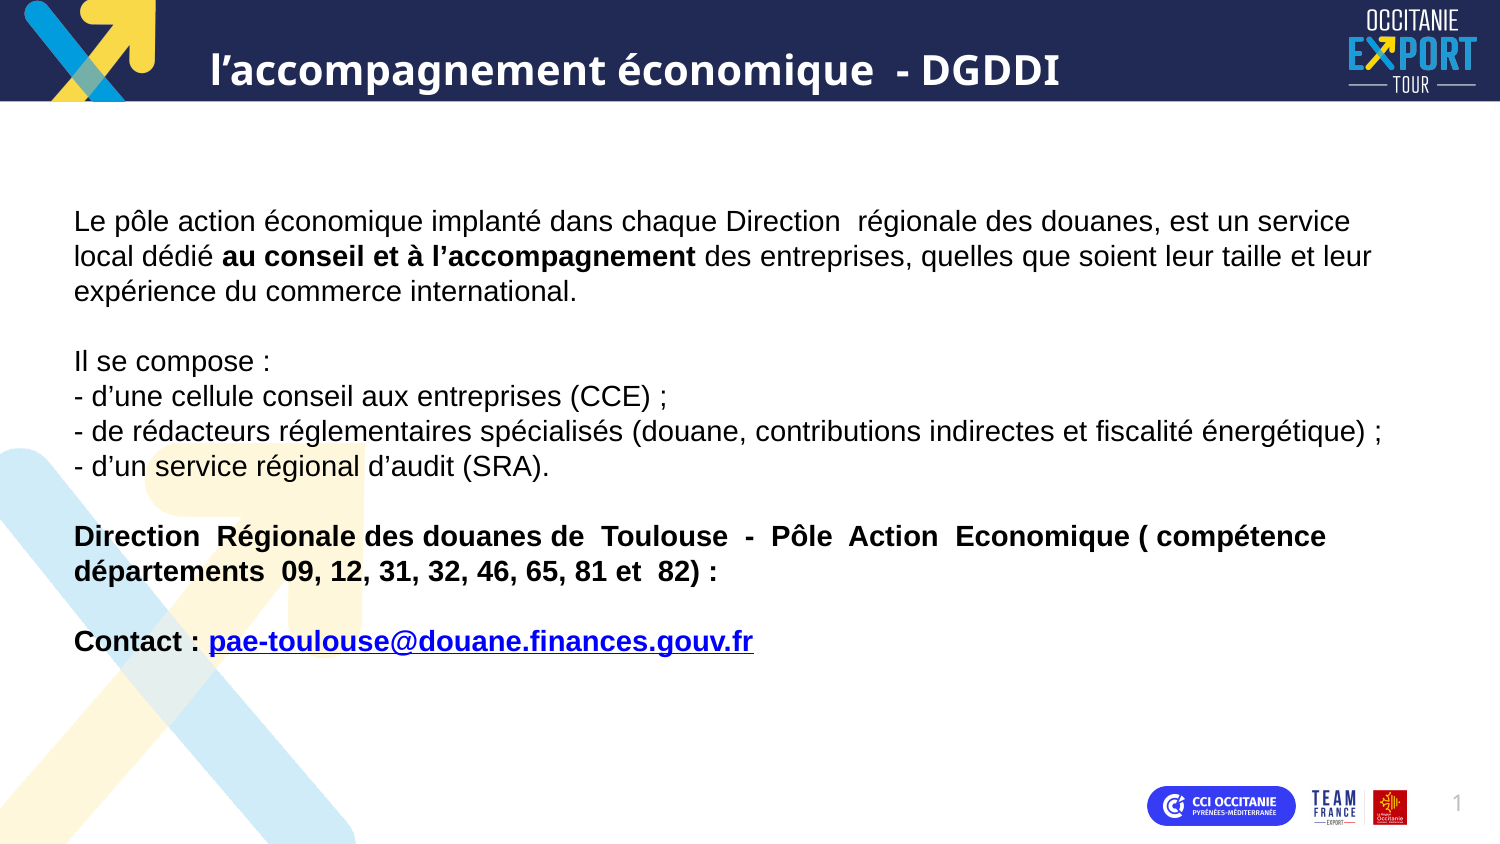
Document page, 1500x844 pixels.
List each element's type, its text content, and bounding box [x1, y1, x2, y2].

slide_number <numéro> [1129, 782, 1480, 828]
picture [21, 0, 156, 102]
picture [1345, 8, 1480, 94]
text_box Le pôle action économique implanté dans chaque Direction régionale des douanes, est un service local dédié au conseil et à l’accompagnement des entreprises, quelles que soient leur taille et leur expérience du commerce international. Il se compose : - d’une cellule conseil aux entreprises (CCE) ; - de rédacteurs réglementaires spécialisés (douane, contributions indirectes et fiscalité énergétique) ; - d’un service régional d’audit (SRA). Direction Régionale des douanes de Toulouse - Pôle Action Economique ( compétence départements 09, 12, 31, 32, 46, 65, 81 et 82) : Contact : pae-toulouse@douane.finances.gouv.fr [59, 194, 1418, 654]
text_box l’accompagnement économique - DGDDI [173, 6, 1336, 132]
